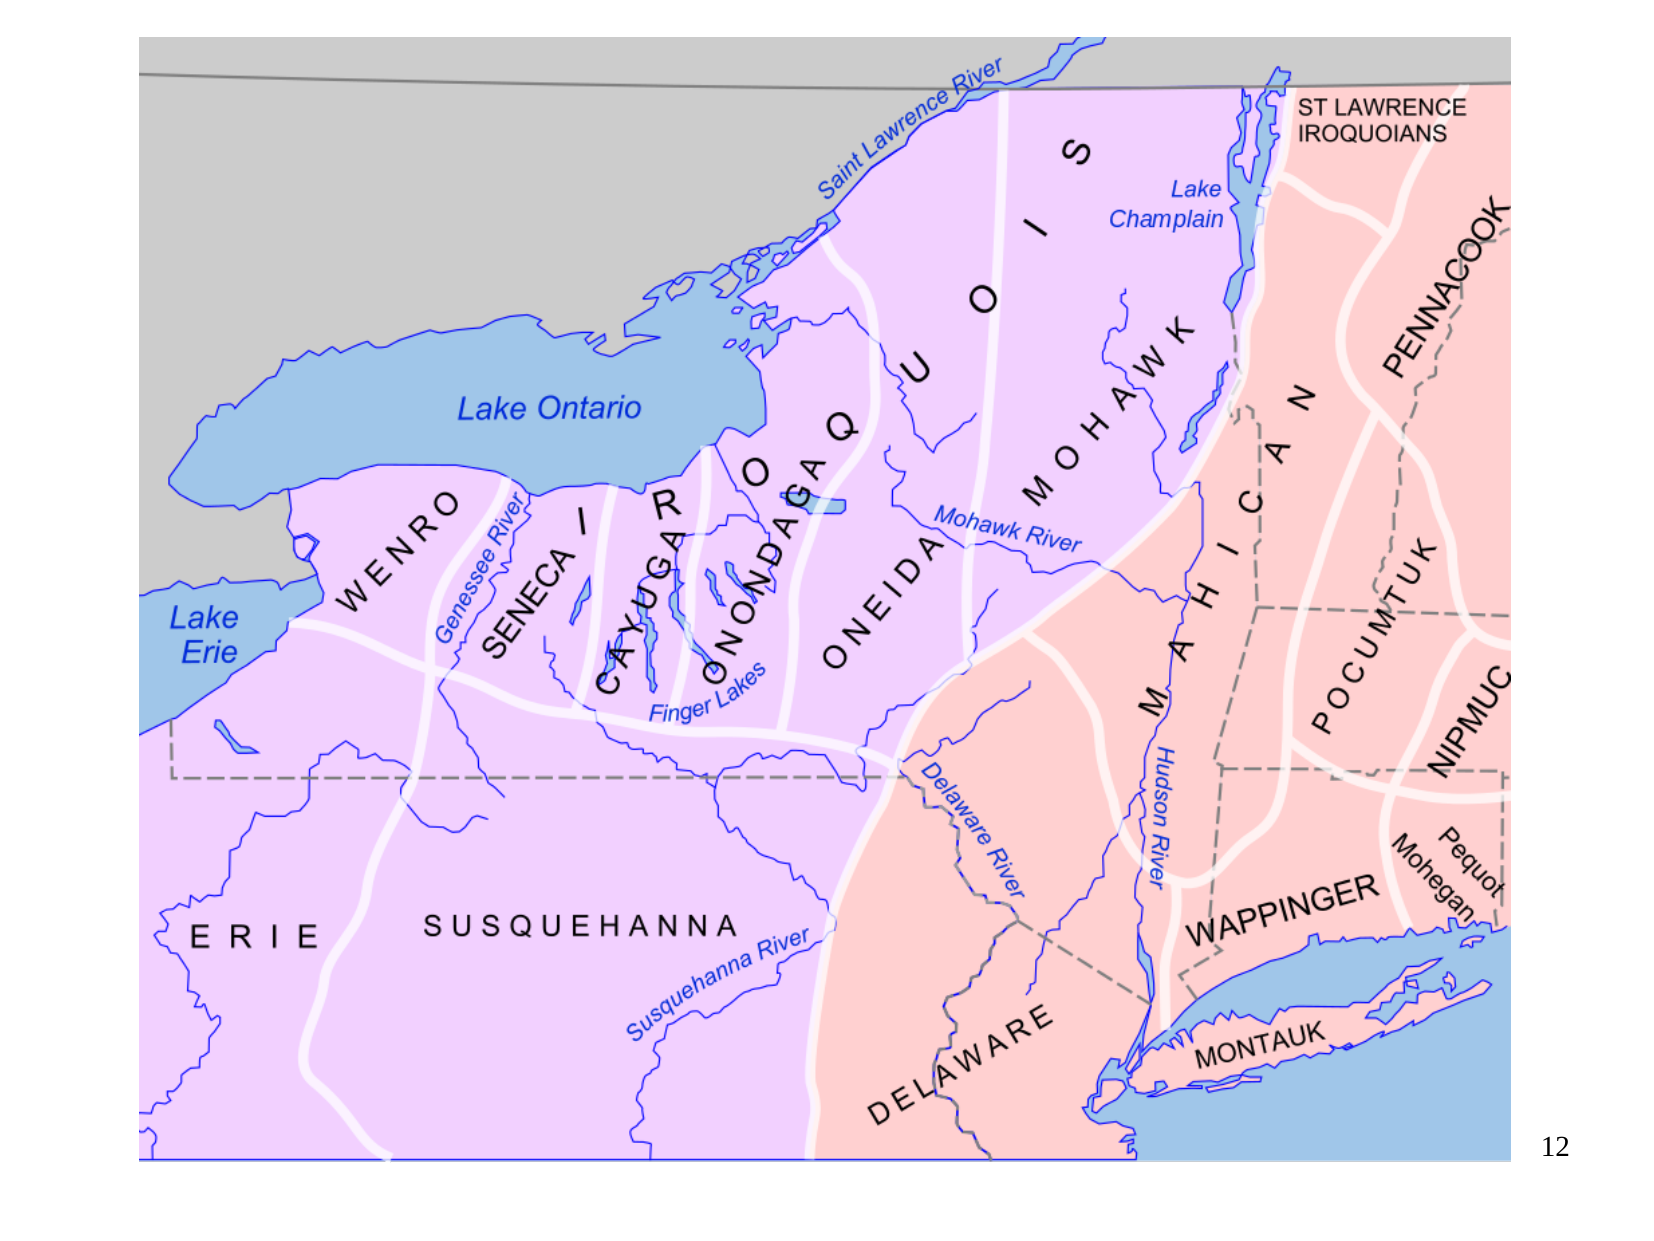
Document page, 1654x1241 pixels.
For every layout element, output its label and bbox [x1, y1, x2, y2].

picture [139, 37, 1511, 1163]
